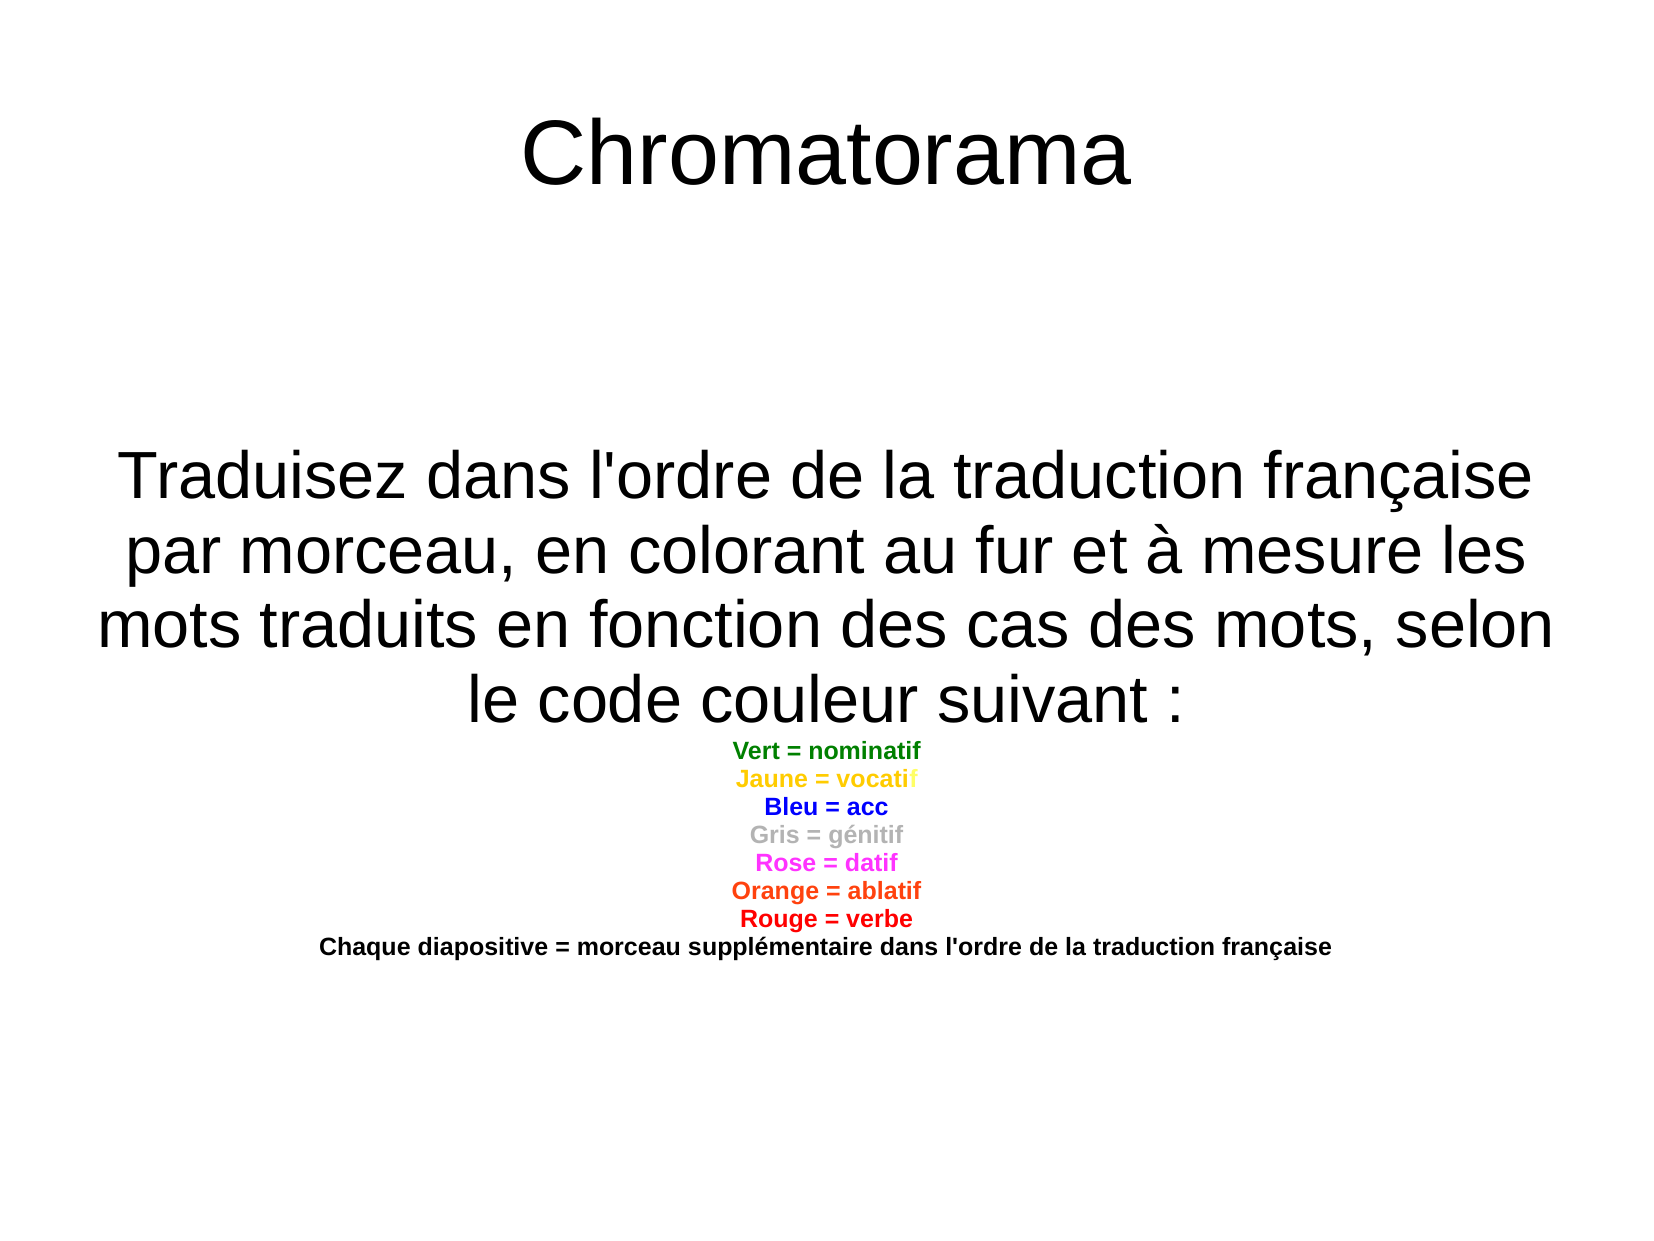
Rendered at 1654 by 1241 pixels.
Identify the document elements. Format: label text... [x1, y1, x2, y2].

subtitle Traduisez dans l'ordre de la traduction française par morceau, en colorant au fur et à mesure les mots traduits en fonction des cas des mots, selon le code couleur suivant : Vert = nominatif Jaune = vocatif Bleu = acc Gris = génitif Rose = datif Orange = ablatif Rouge = verbe Chaque diapositive = morceau supplémentaire dans l'ordre de la traduction française [82, 290, 1571, 1109]
title Chromatorama [82, 49, 1571, 257]
